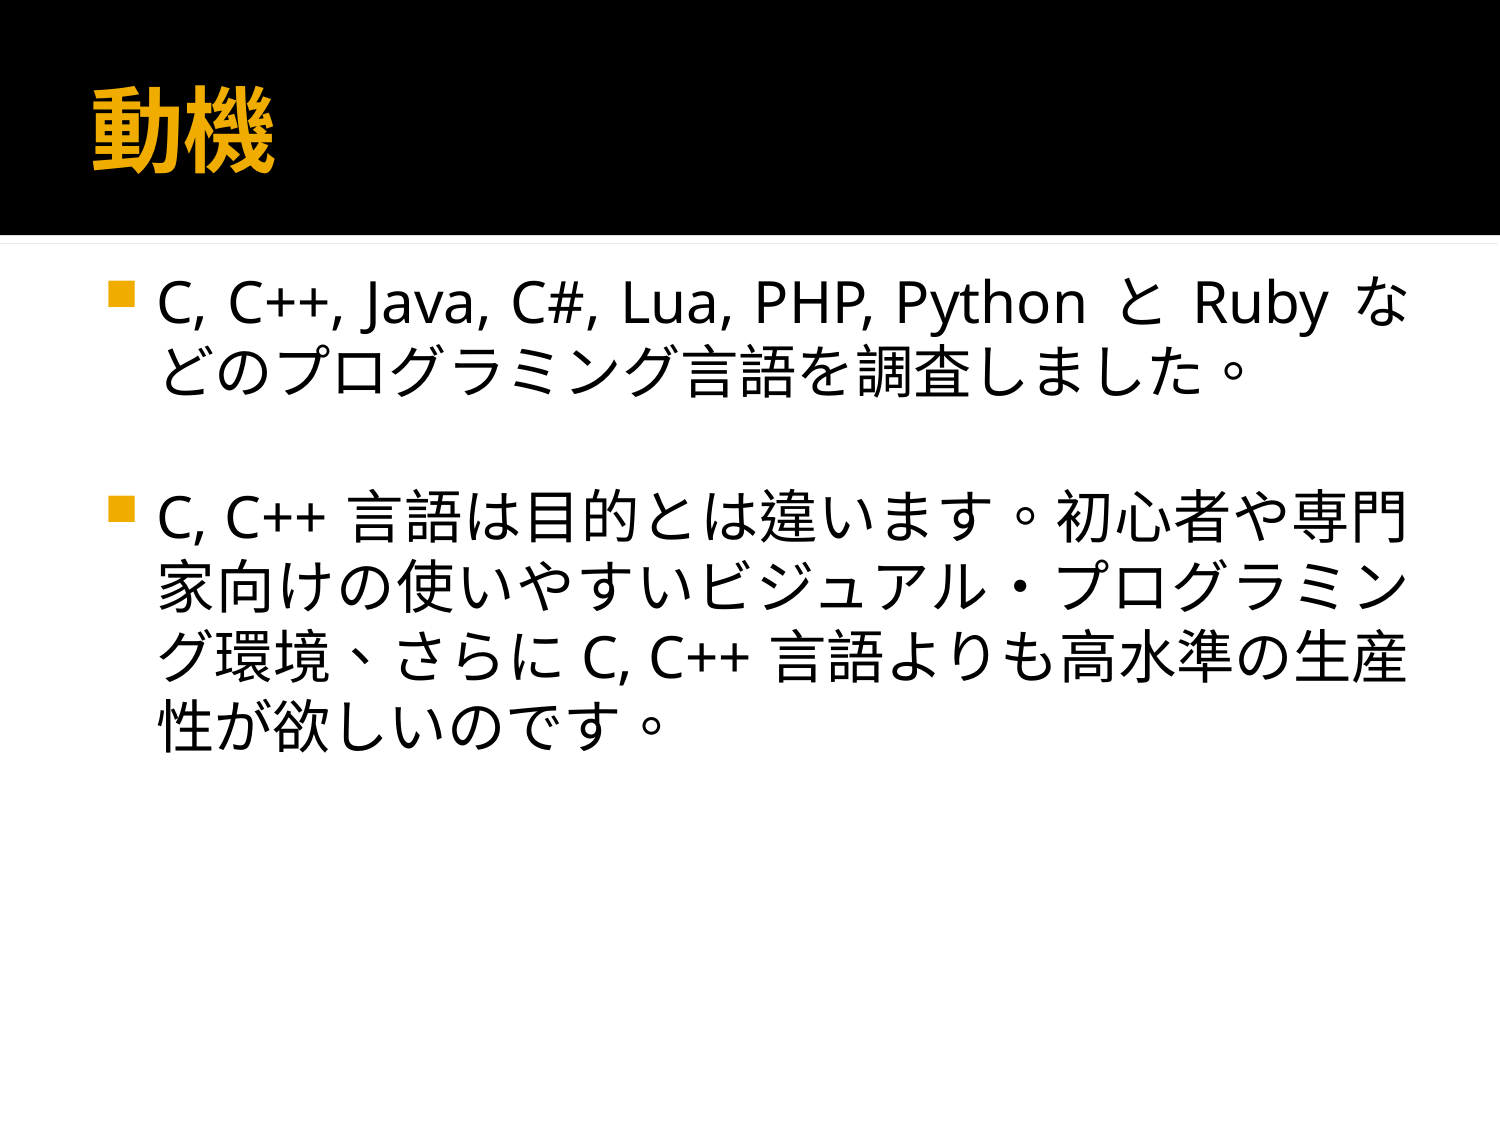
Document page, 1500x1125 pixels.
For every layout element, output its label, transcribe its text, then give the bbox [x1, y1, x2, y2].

title 動機 [75, 25, 1425, 231]
list C, C++, Java, C#, Lua, PHP, Python と Ruby などのプログラミング言語を調査しました。 C, C++ 言語は目的とは違います。初心者や専門家向けの使いやすいビジュアル・プログラミング環境、さらに C, C++ 言語よりも高水準の生産性が欲しいのです。 [75, 249, 1425, 1088]
